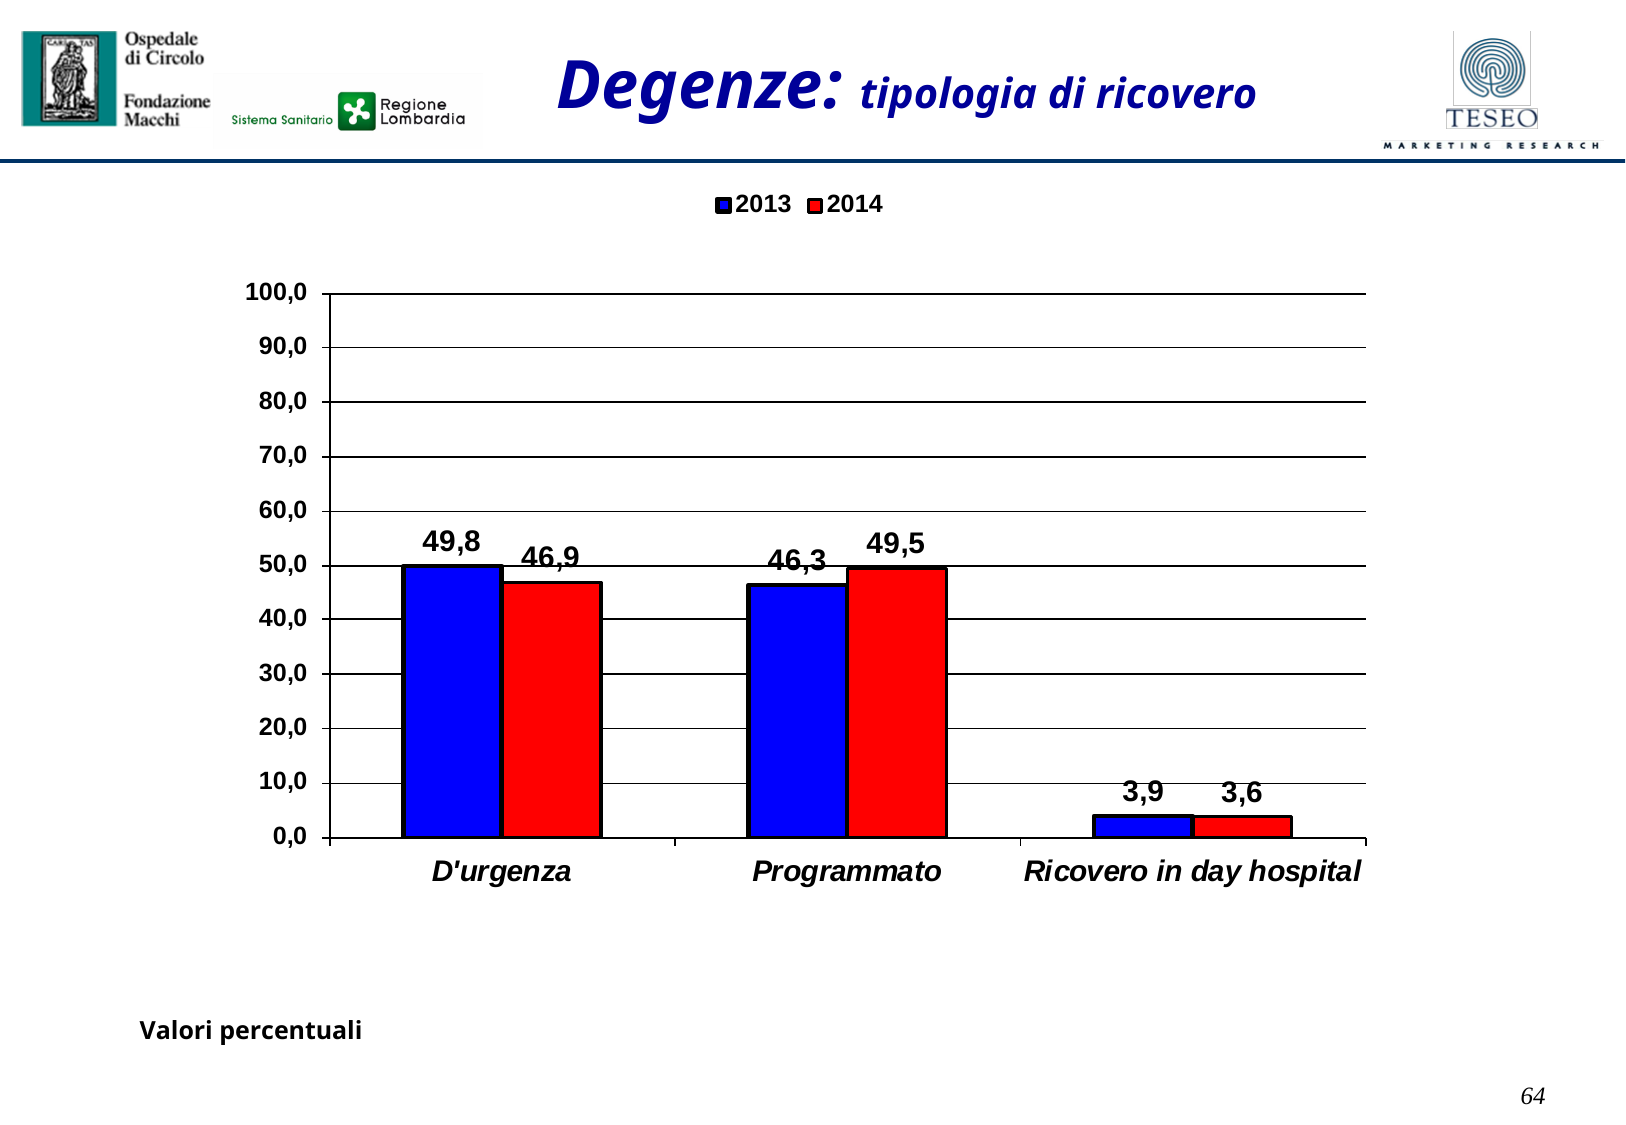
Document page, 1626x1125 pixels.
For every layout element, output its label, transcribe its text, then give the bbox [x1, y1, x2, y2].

text_box Valori percentuali [80, 999, 423, 1060]
picture [152, 173, 1437, 1024]
picture [21, 31, 483, 149]
picture [1381, 31, 1604, 149]
text_box Degenze: tipologia di ricovero [363, 18, 1451, 144]
